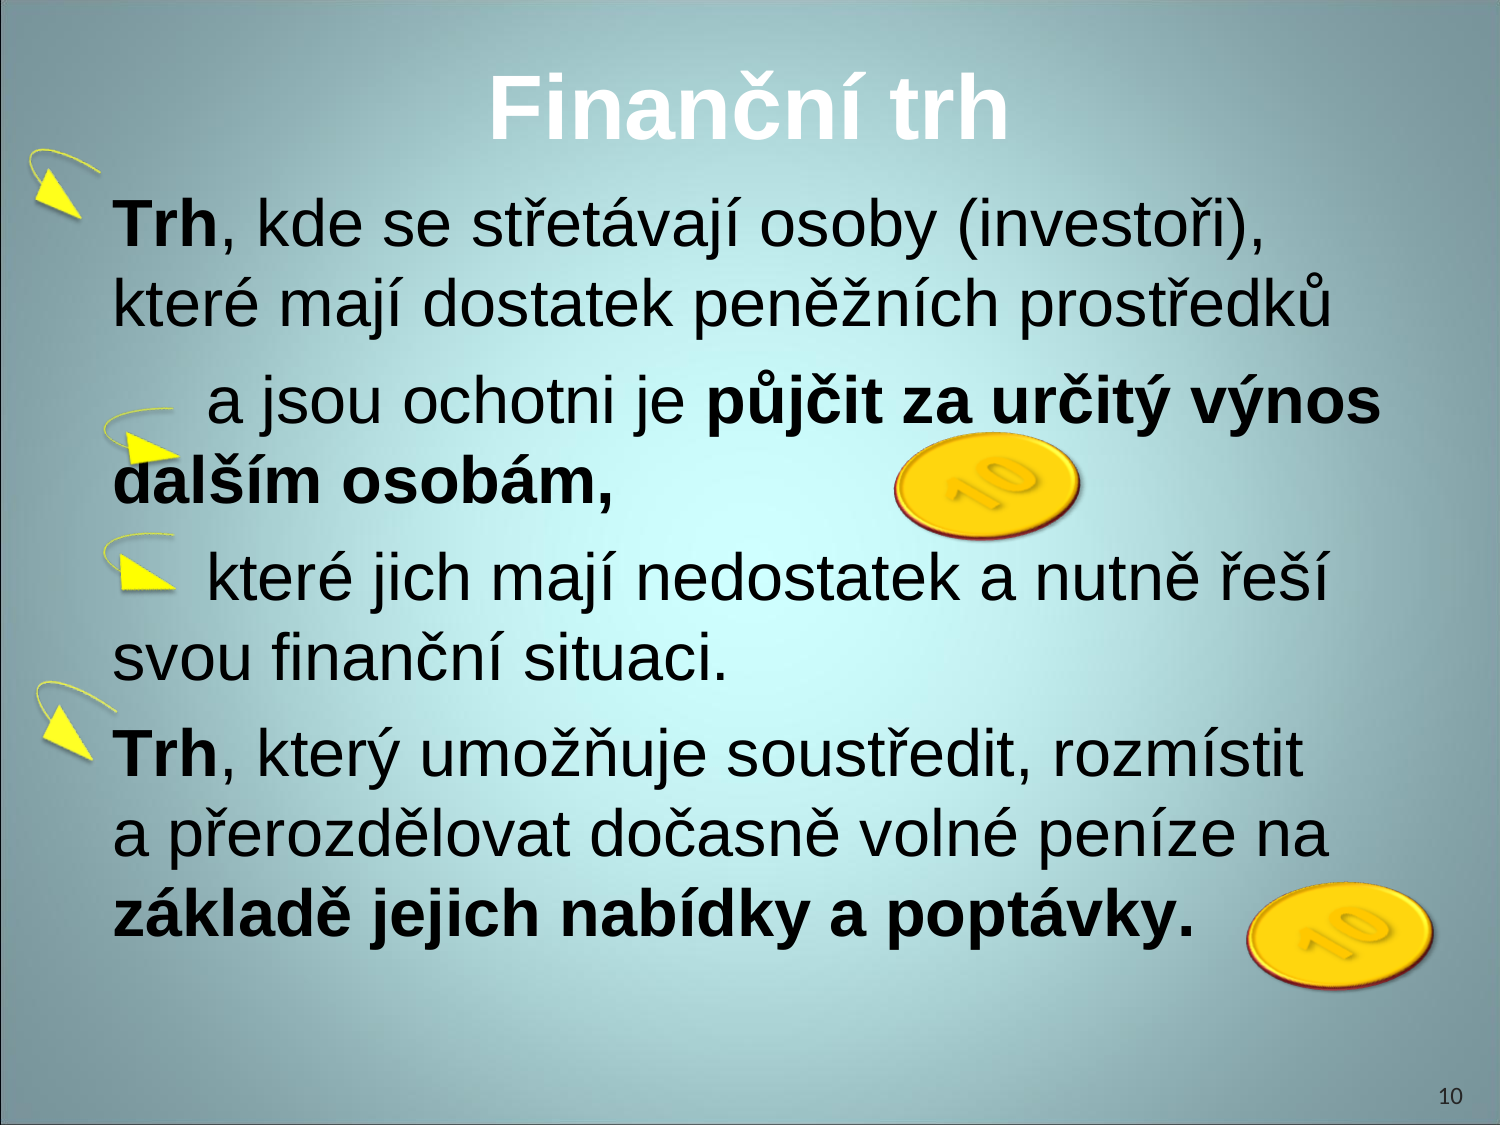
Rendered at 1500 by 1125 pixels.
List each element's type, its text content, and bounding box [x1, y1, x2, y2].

list Trh, kde se střetávají osoby (investoři), které mají dostatek peněžních prostředků a jsou ochotni je půjčit za určitý výnos dalším osobám, které jich mají nedostatek a nutně řeší svou finanční situaci. Trh, který umožňuje soustředit, rozmístit a přerozdělovat dočasně volné peníze na základě jejich nabídky a poptávky. [41, 172, 1425, 1054]
picture [0, 0, 1500, 1125]
title Finanční trh [75, 40, 1426, 166]
text_box <číslo> [1127, 1065, 1478, 1125]
